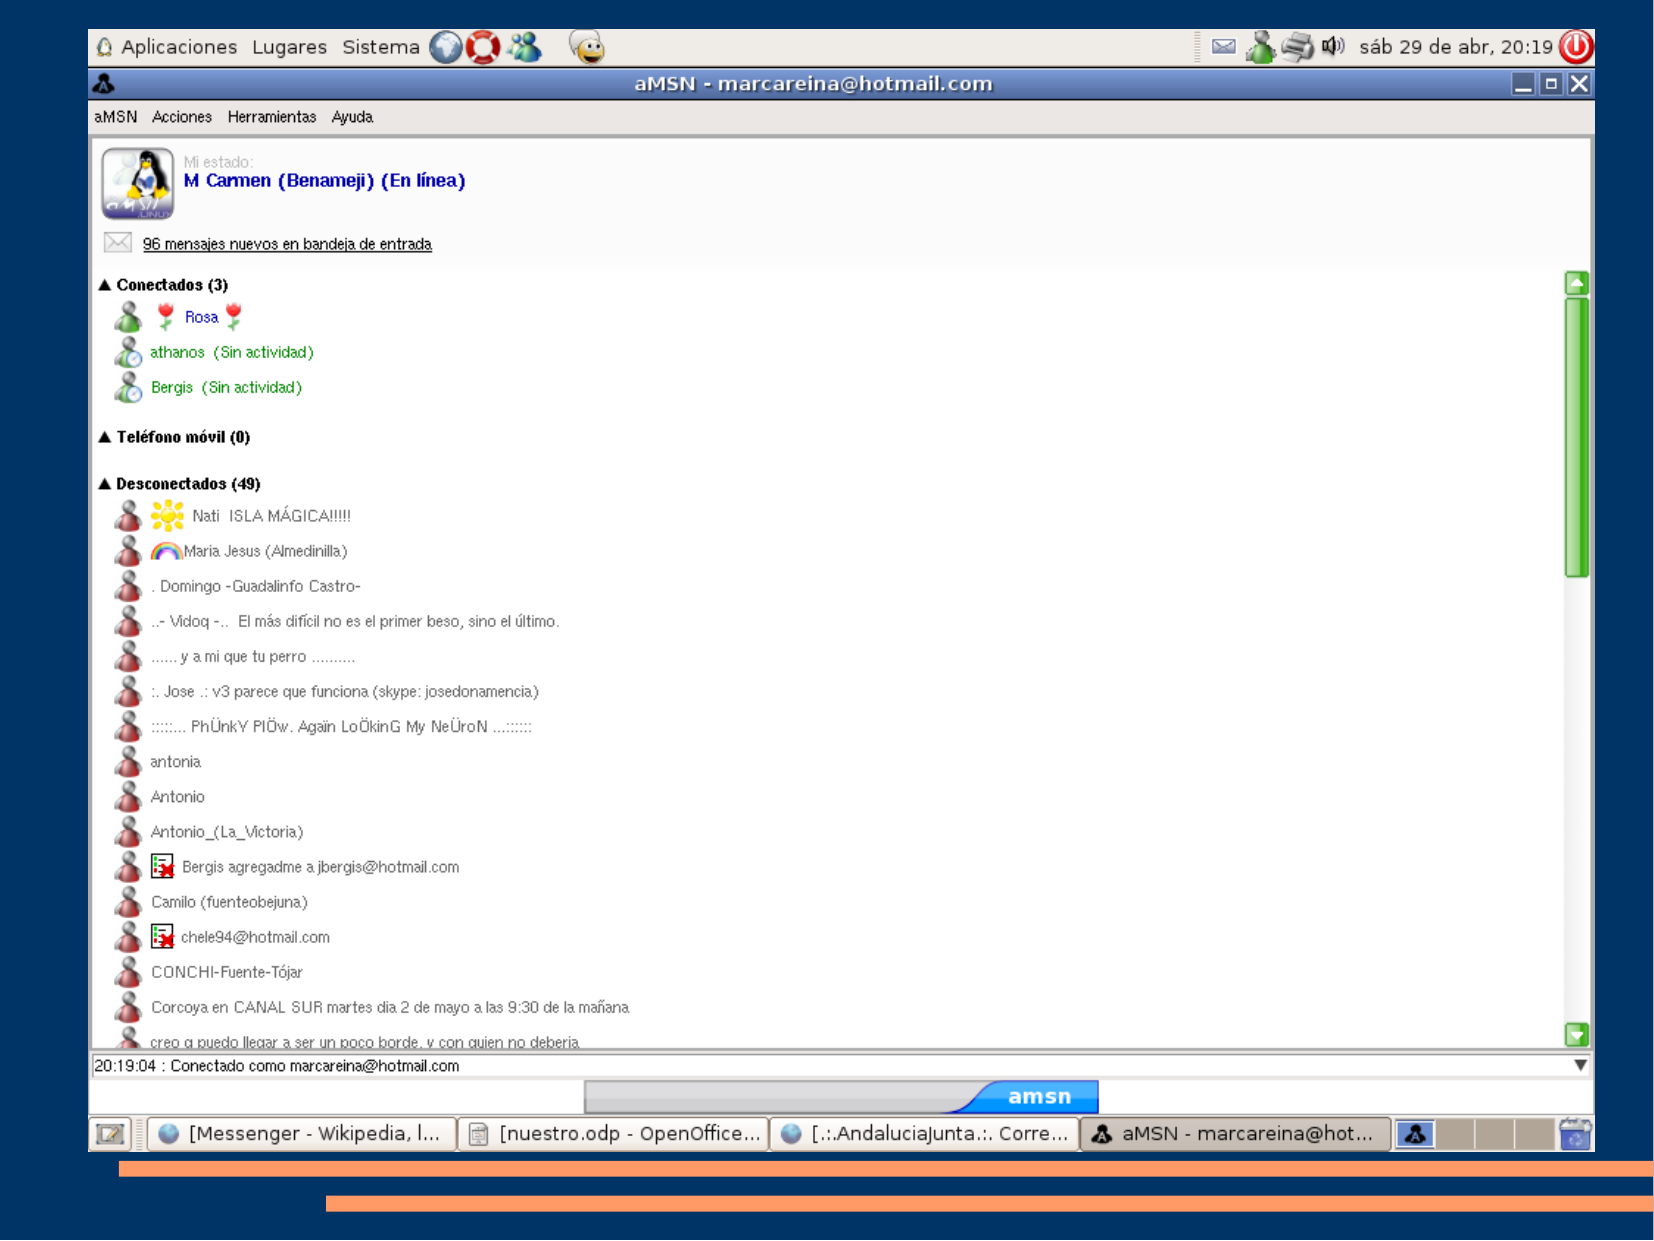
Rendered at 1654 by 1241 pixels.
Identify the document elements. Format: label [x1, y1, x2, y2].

picture [88, 29, 1595, 1152]
